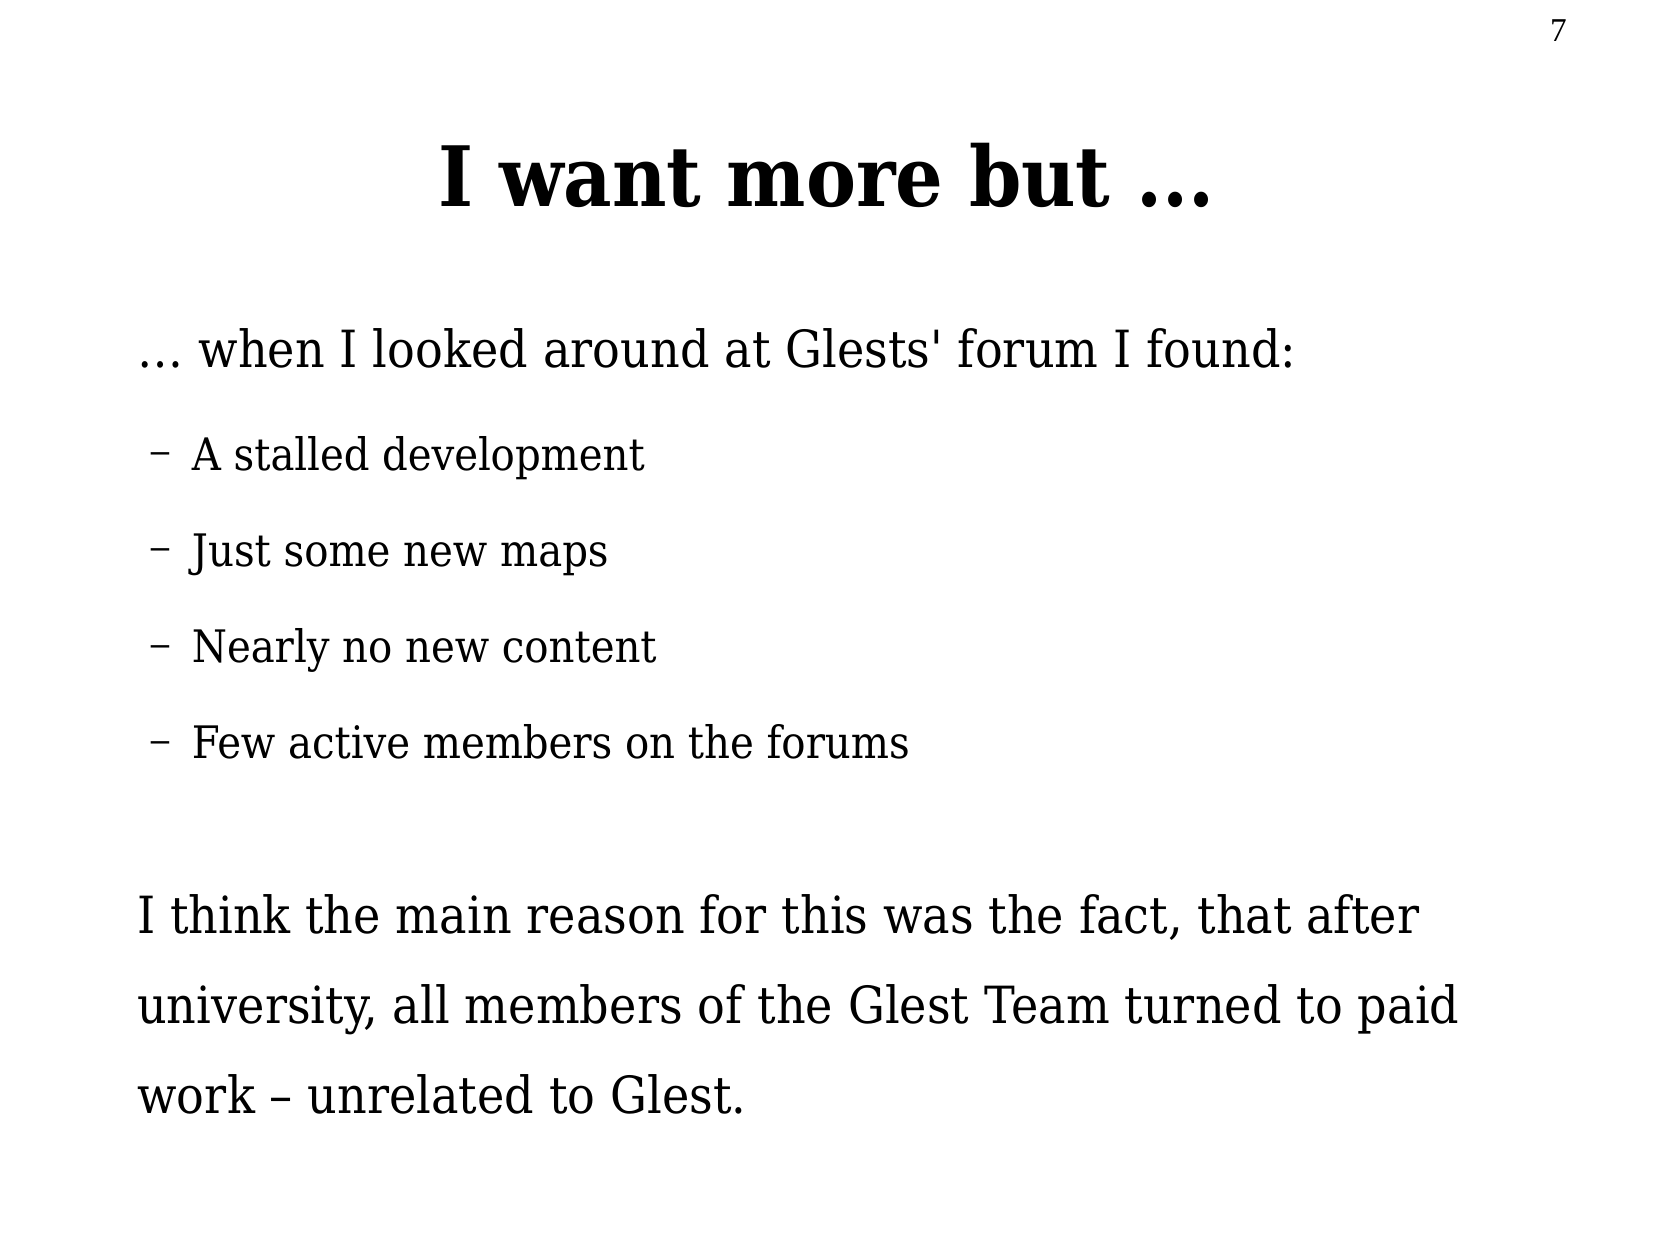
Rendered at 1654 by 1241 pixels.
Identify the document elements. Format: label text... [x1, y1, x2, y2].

list … when I looked around at Glests' forum I found: A stalled development Just some new maps Nearly no new content Few active members on the forums I think the main reason for this was the fact, that after university, all members of the Glest Team turned to paid work – unrelated to Glest. [82, 290, 1538, 1134]
title I want more but ... [82, 49, 1571, 257]
